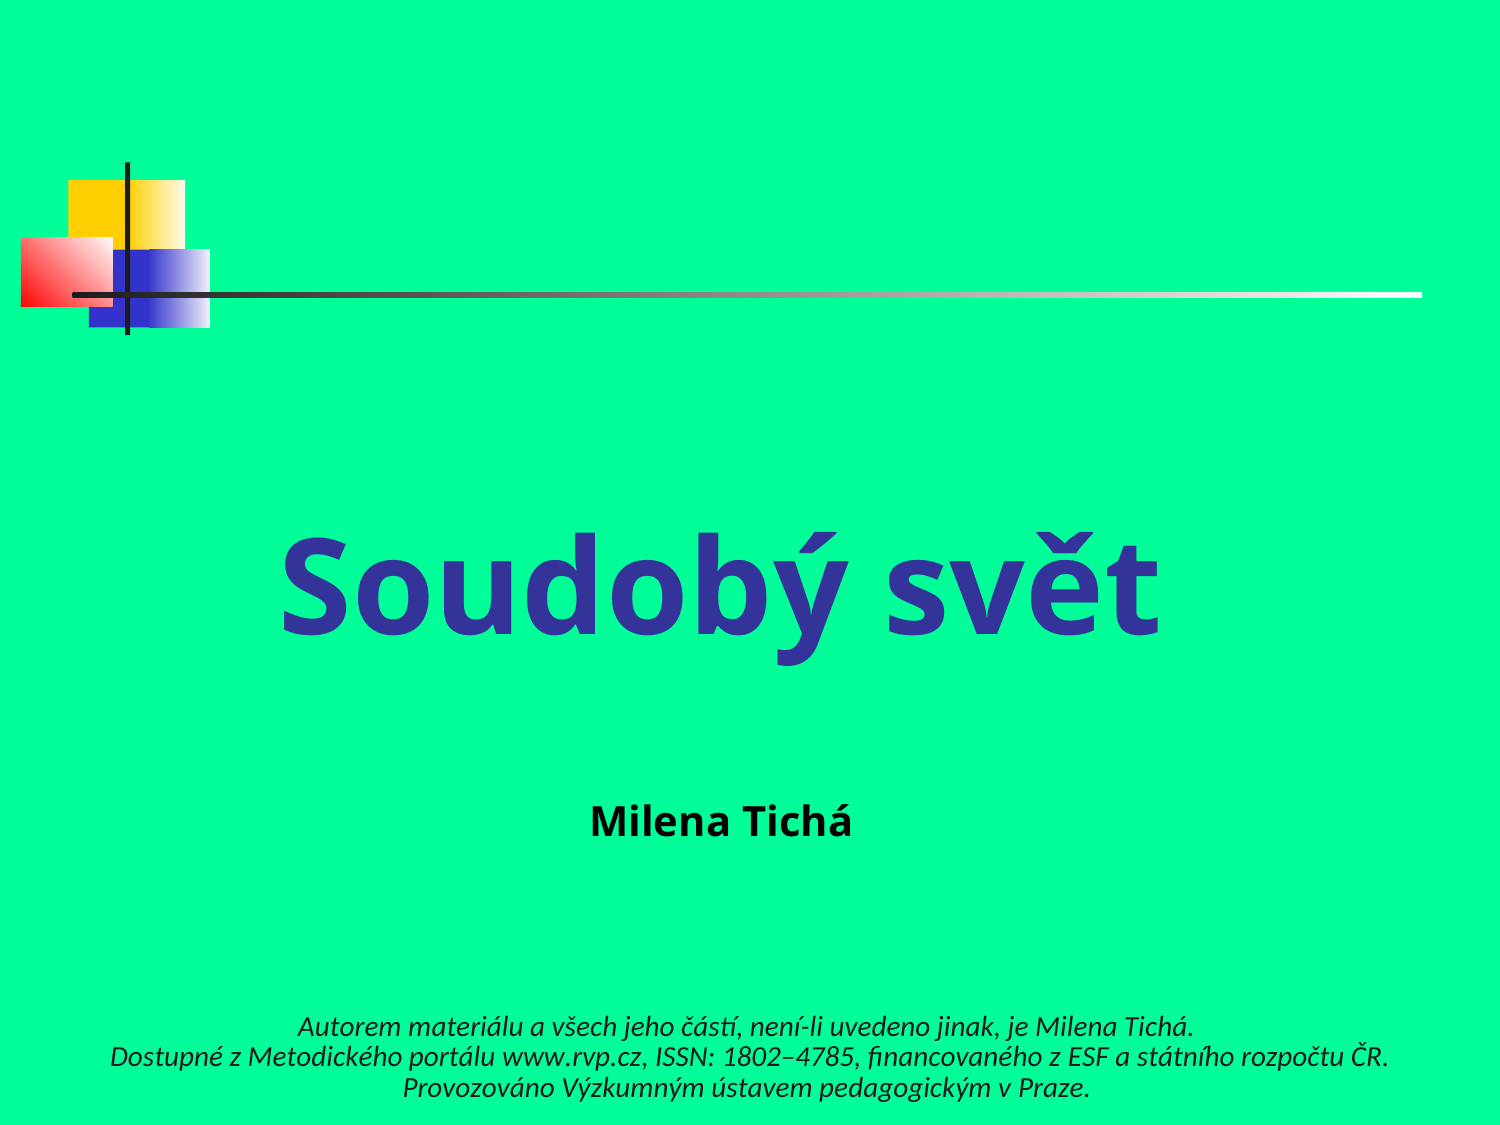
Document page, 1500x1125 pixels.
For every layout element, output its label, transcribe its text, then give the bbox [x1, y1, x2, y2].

text_box Milena Tichá [112, 786, 869, 903]
text_box Autorem materiálu a všech jeho částí, není-li uvedeno jinak, je Milena Tichá. Dostupné z Metodického portálu www.rvp.cz, ISSN: 1802–4785, financovaného z ESF a státního rozpočtu ČR. Provozováno Výzkumným ústavem pedagogickým v Praze. [0, 1042, 1500, 1103]
text_box [171, 349, 1500, 906]
